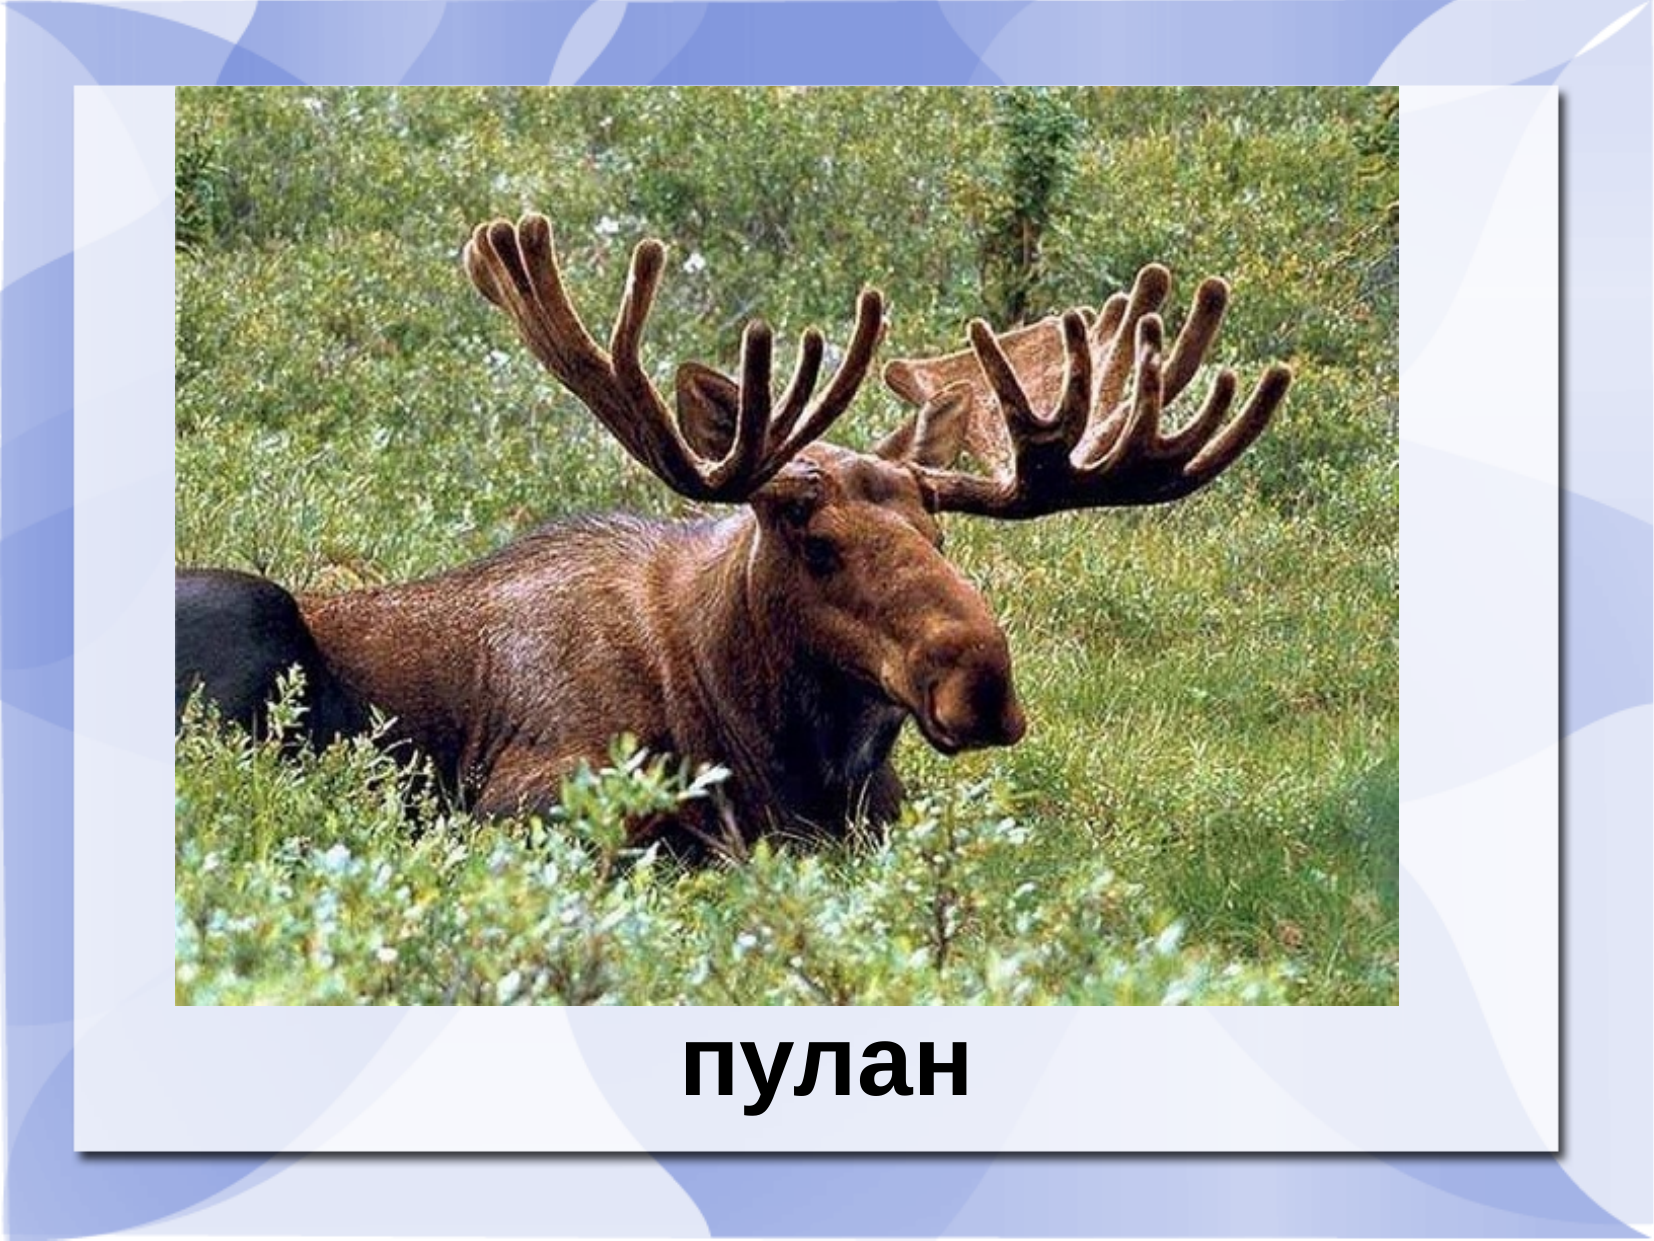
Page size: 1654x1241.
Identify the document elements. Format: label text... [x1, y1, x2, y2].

text_box пулан [123, 1010, 1530, 1135]
picture [0, 0, 1654, 1241]
